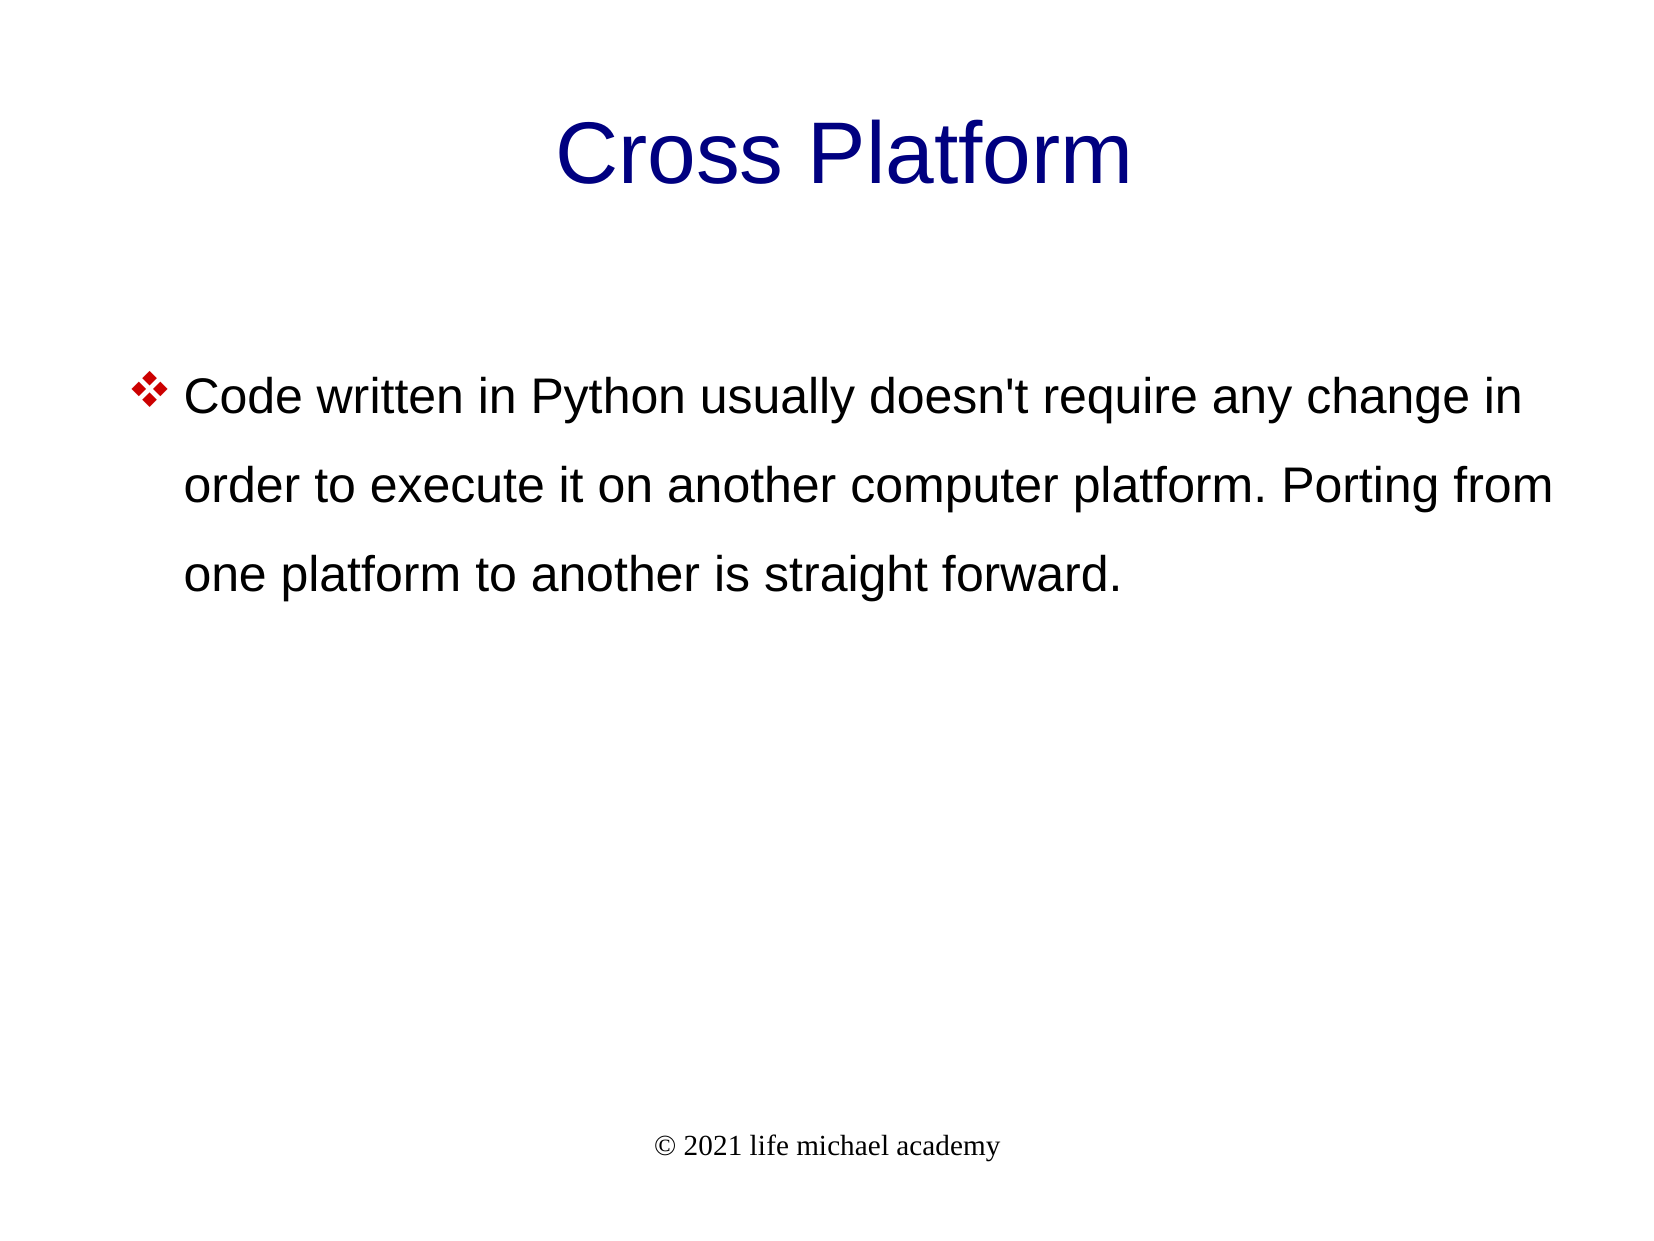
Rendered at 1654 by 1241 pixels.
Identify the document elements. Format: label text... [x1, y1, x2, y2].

list Code written in Python usually doesn't require any change in order to execute it on another computer platform. Porting from one platform to another is straight forward. [112, 326, 1576, 946]
title Cross Platform [82, 49, 1571, 257]
